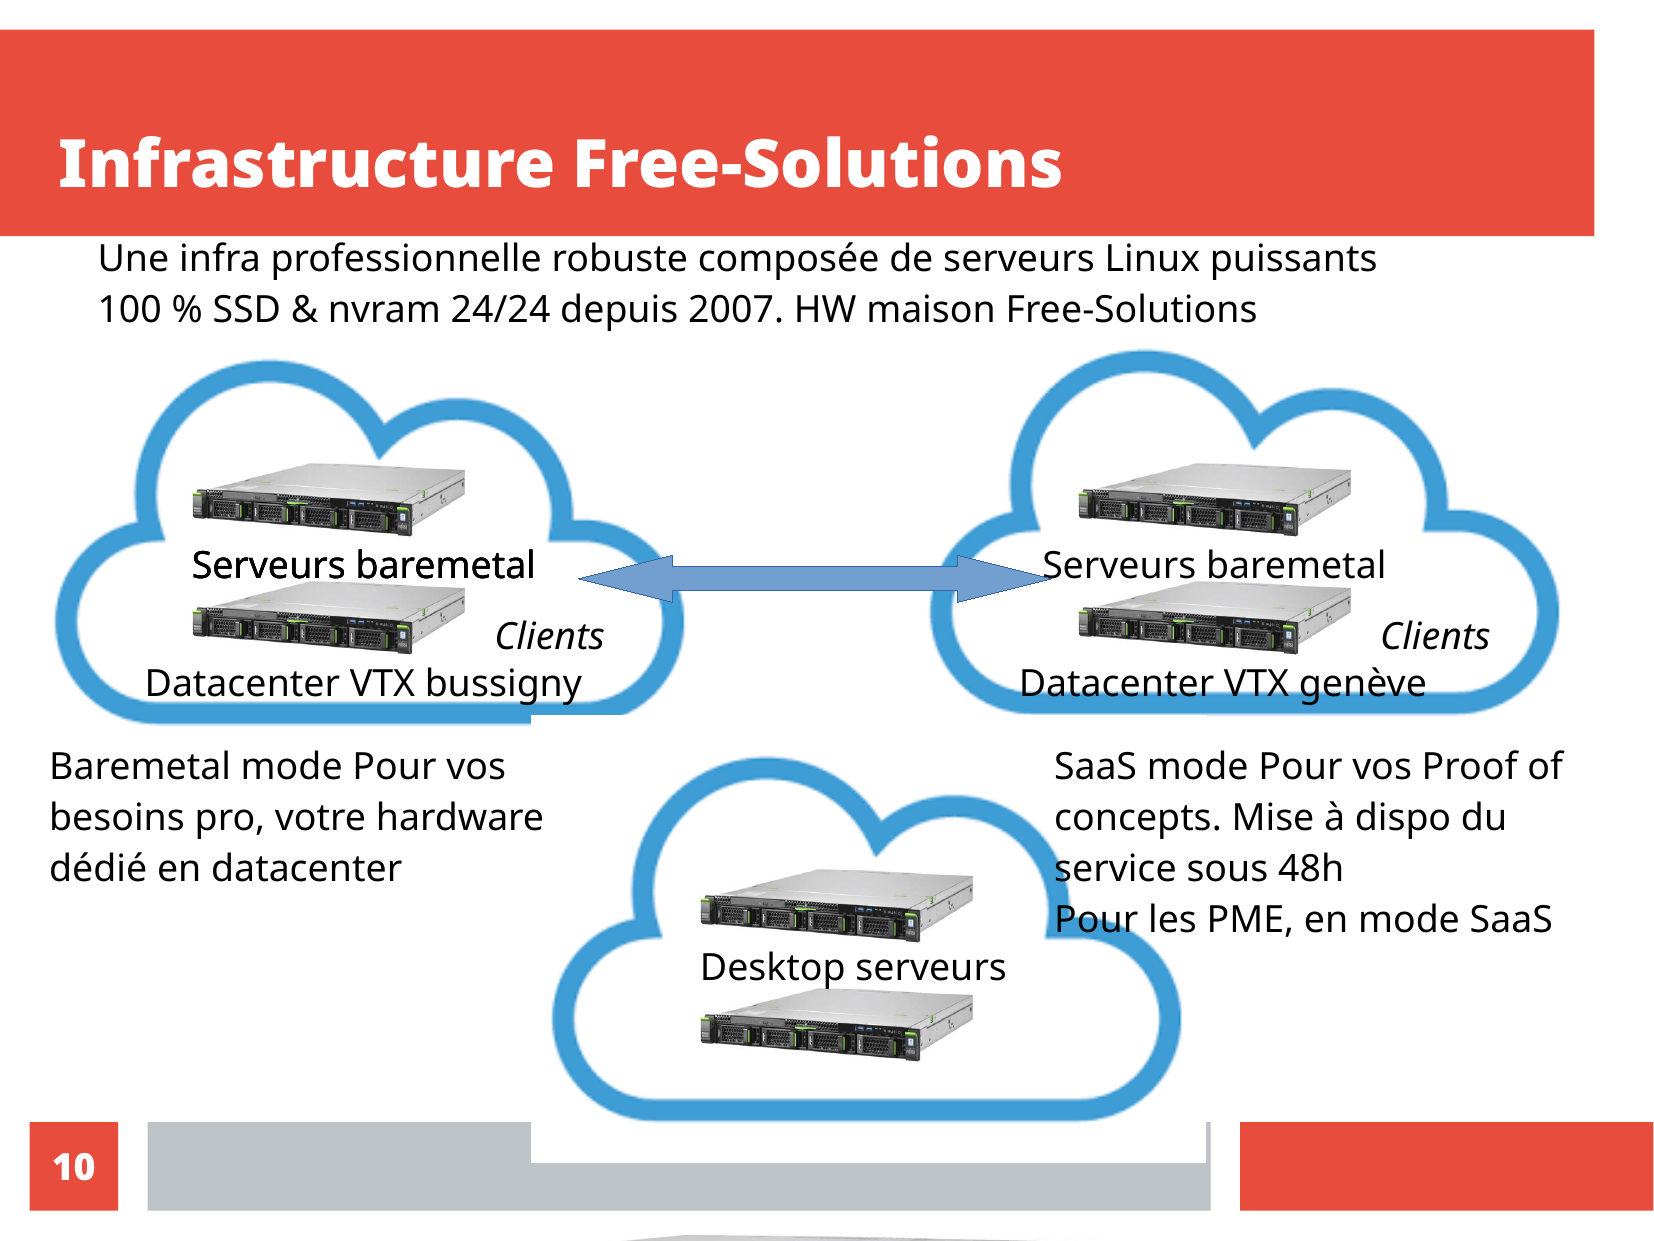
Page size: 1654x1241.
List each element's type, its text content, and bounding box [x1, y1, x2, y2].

picture [34, 308, 1584, 1241]
text_box Baremetal mode Pour vos besoins pro, votre hardware dédié en datacenter [34, 732, 626, 878]
text_box Datacenter VTX genève [1003, 649, 1524, 708]
text_box Datacenter VTX bussigny [129, 649, 636, 708]
text_box Serveurs baremetal [1027, 531, 1465, 590]
text_box Clients [479, 602, 650, 660]
text_box Clients [1365, 602, 1536, 660]
title Infrastructure Free-Solutions [59, 59, 1595, 207]
text_box Desktop serveurs [685, 933, 1039, 992]
text_box Une infra professionnelle robuste composée de serveurs Linux puissants 100 % SSD & nvram 24/24 depuis 2007. HW maison Free-Solutions [82, 224, 1501, 394]
text_box Serveurs baremetal [177, 531, 615, 634]
text_box SaaS mode Pour vos Proof of concepts. Mise à dispo du service sous 48h Pour les PME, en mode SaaS [1039, 732, 1630, 1009]
text_box [578, 555, 1052, 603]
